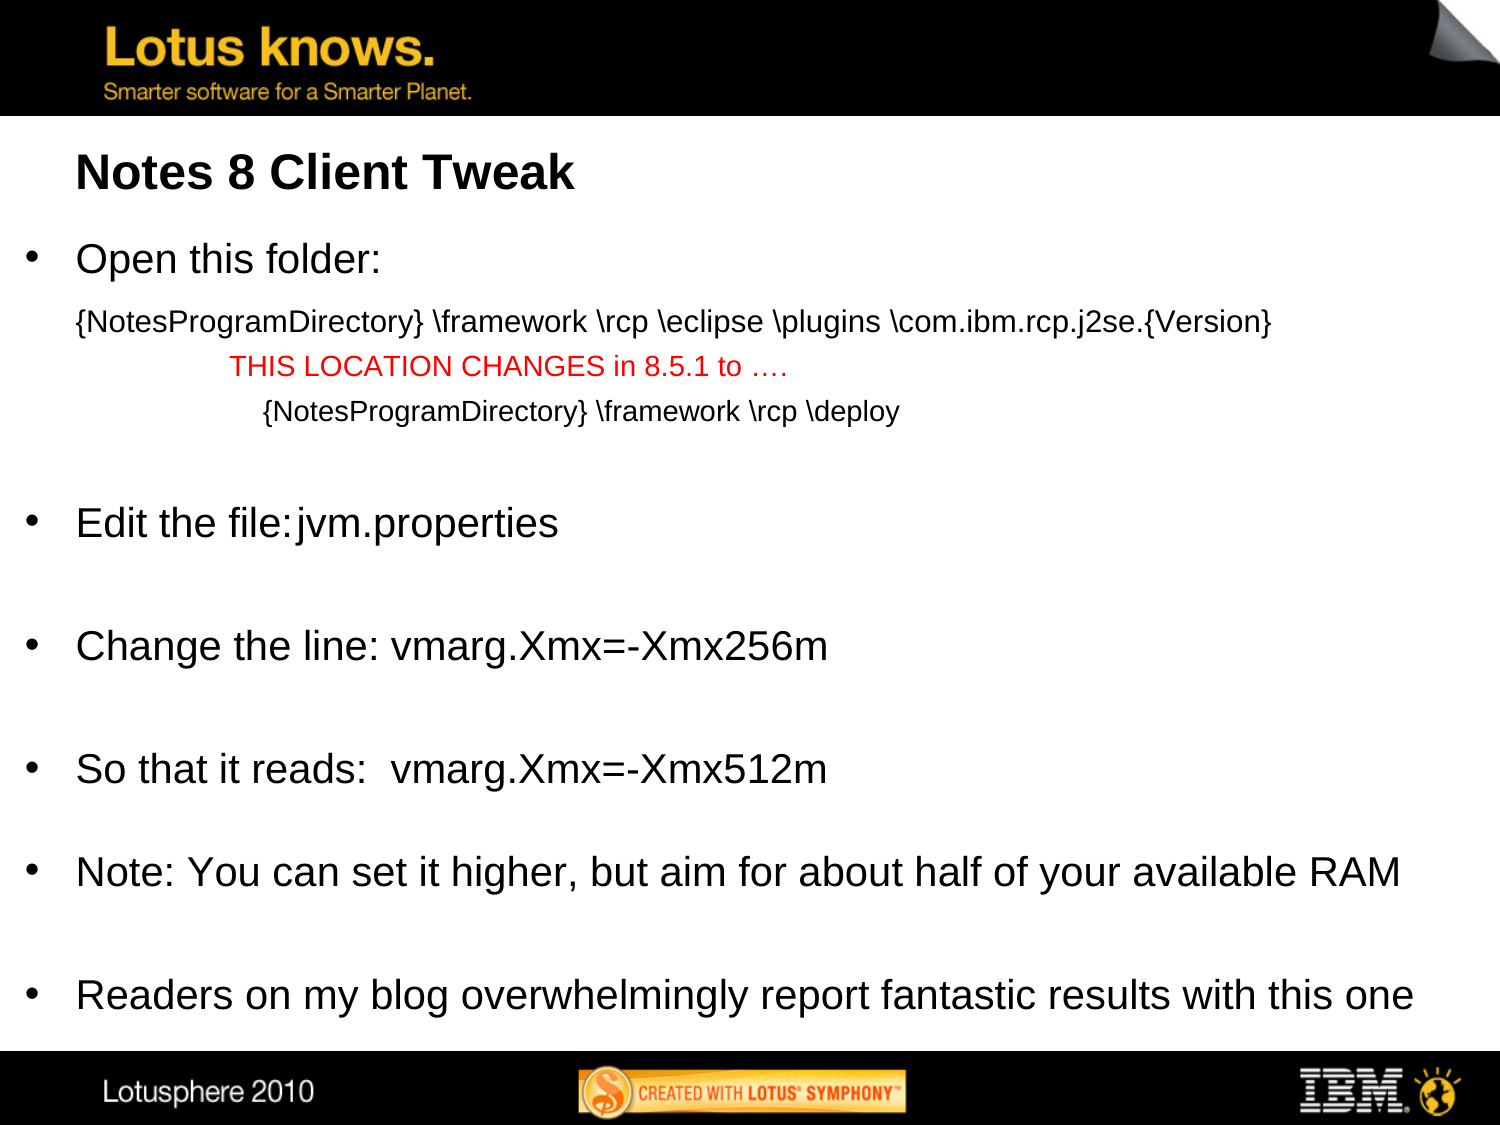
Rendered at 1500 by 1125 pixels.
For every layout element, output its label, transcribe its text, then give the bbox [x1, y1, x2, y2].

list Open this folder: {NotesProgramDirectory} \framework \rcp \eclipse \plugins \com.ibm.rcp.j2se.{Version} THIS LOCATION CHANGES in 8.5.1 to …. {NotesProgramDirectory} \framework \rcp \deploy Edit the file: jvm.properties Change the line: vmarg.Xmx=-Xmx256m So that it reads: vmarg.Xmx=-Xmx512m Note: You can set it higher, but aim for about half of your available RAM Readers on my blog overwhelmingly report fantastic results with this one [24, 237, 1476, 1026]
picture [0, 0, 1500, 114]
picture [0, 1053, 1500, 1125]
title Notes 8 Client Tweak [74, 137, 1475, 200]
